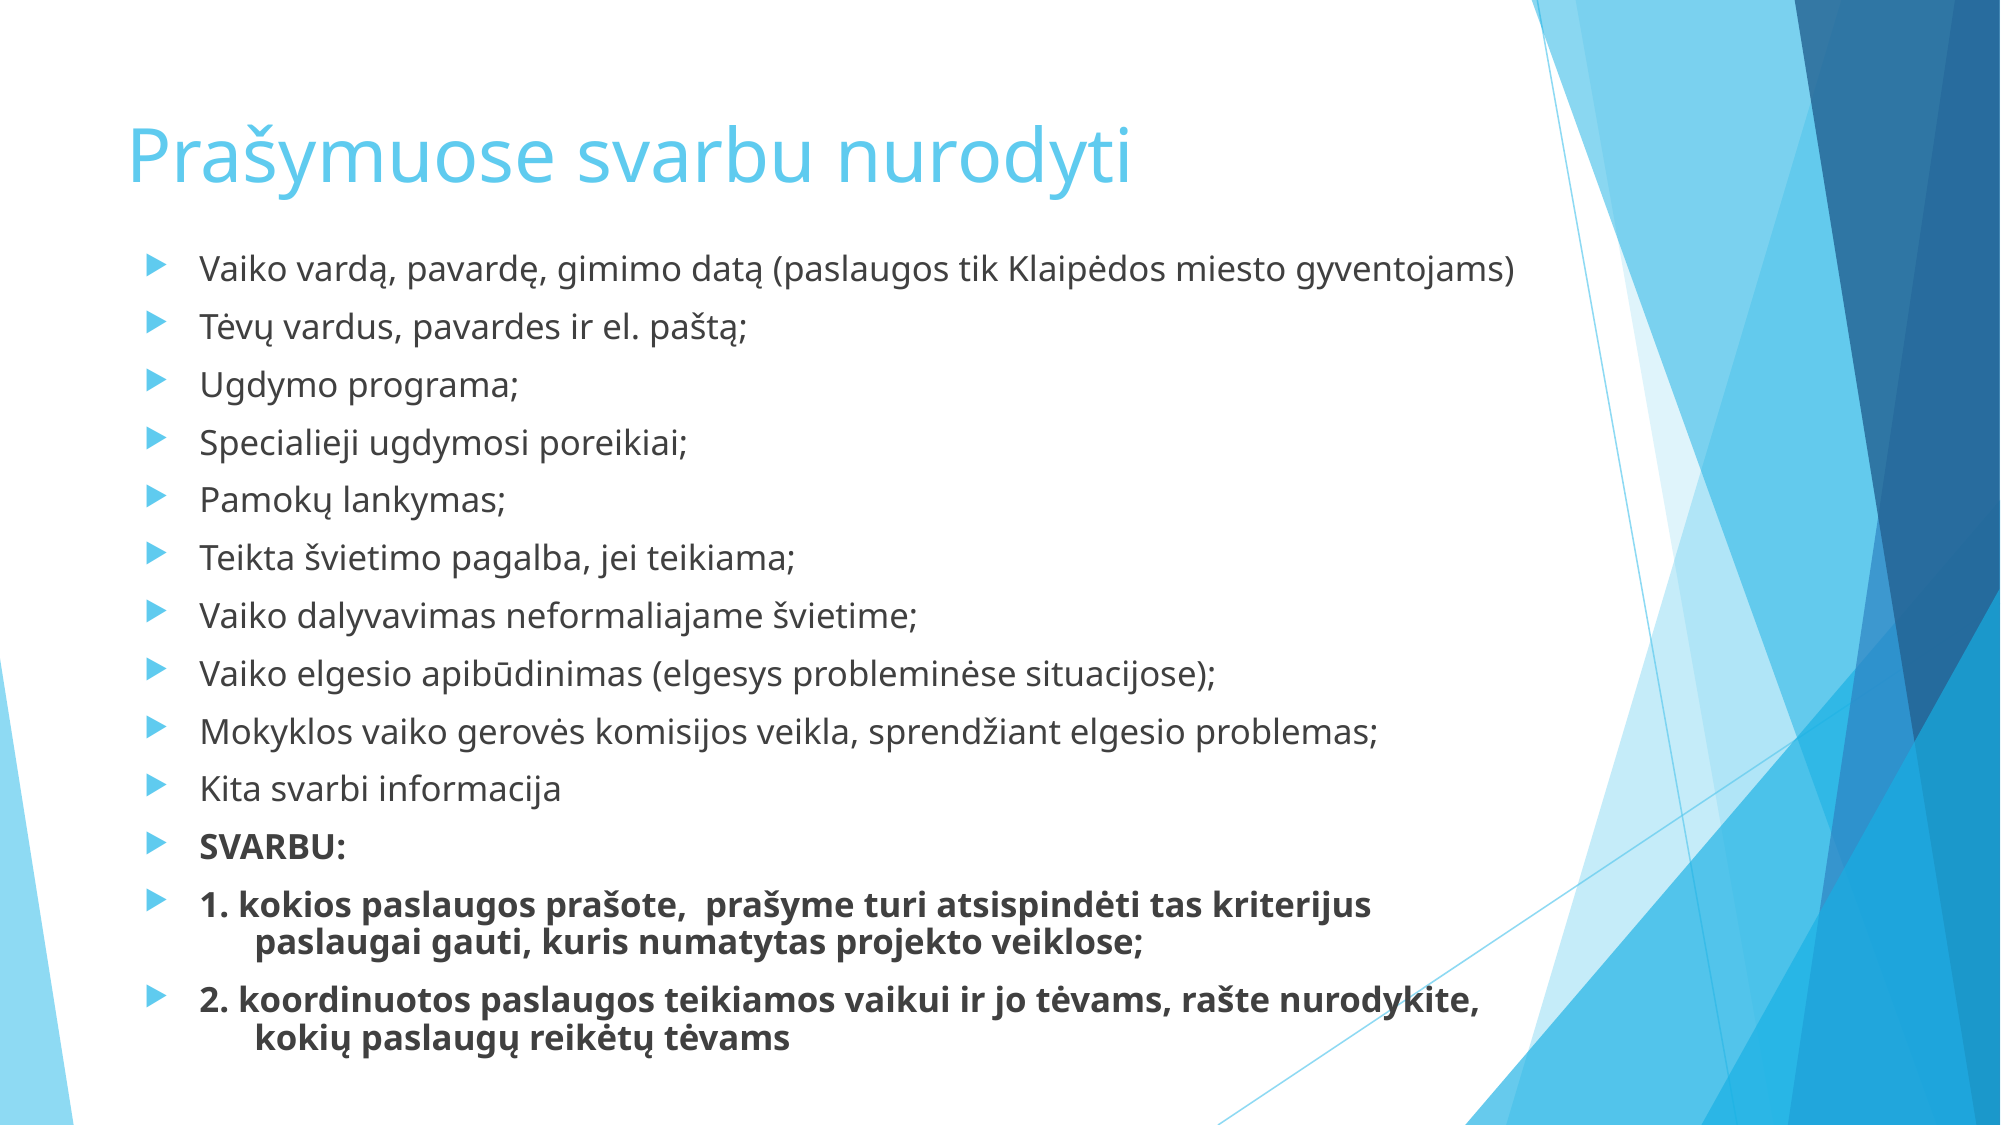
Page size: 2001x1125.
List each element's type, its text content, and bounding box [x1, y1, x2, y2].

title Prašymuose svarbu nurodyti [111, 99, 1522, 317]
list Vaiko vardą, pavardę, gimimo datą (paslaugos tik Klaipėdos miesto gyventojams) Tėvų vardus, pavardes ir el. paštą; Ugdymo programa; Specialieji ugdymosi poreikiai; Pamokų lankymas; Teikta švietimo pagalba, jei teikiama; Vaiko dalyvavimas neformaliajame švietime; Vaiko elgesio apibūdinimas (elgesys probleminėse situacijose); Mokyklos vaiko gerovės komisijos veikla, sprendžiant elgesio problemas; Kita svarbi informacija SVARBU: 1. kokios paslaugos prašote, prašyme turi atsispindėti tas kriterijus paslaugai gauti, kuris numatytas projekto veiklose; 2. koordinuotos paslaugos teikiamos vaikui ir jo tėvams, rašte nurodykite, kokių paslaugų reikėtų tėvams [129, 244, 1540, 1087]
